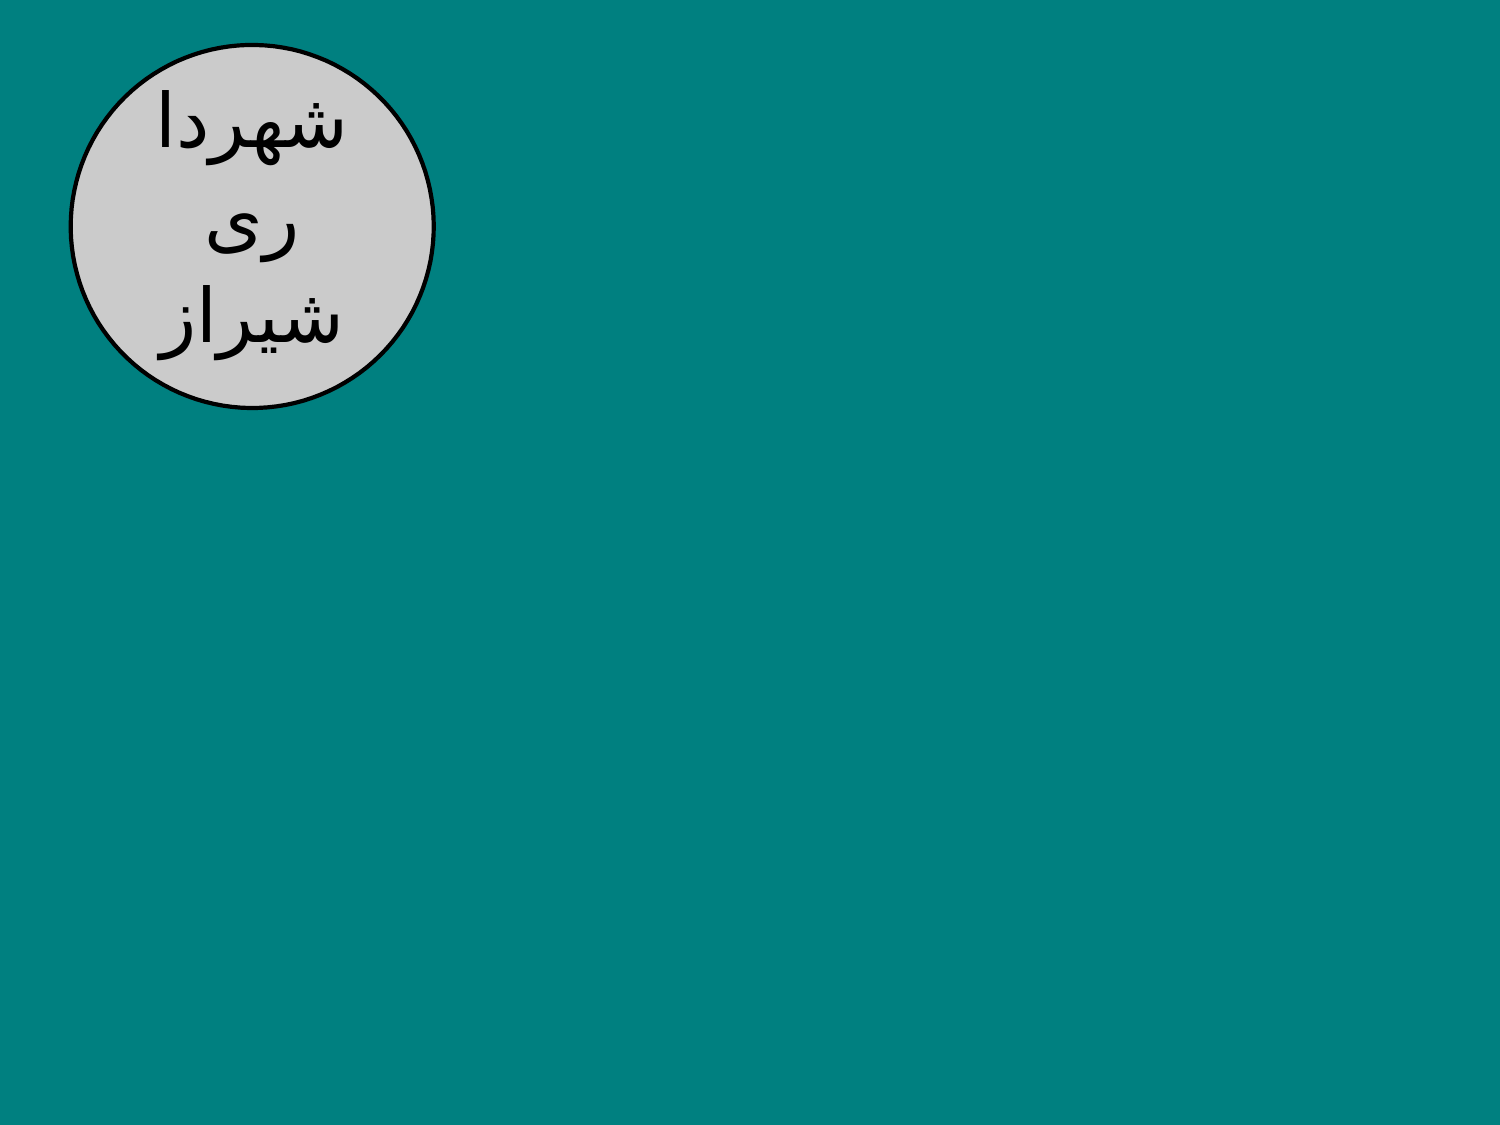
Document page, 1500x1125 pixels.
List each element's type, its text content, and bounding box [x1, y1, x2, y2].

text_box شهرداری شیراز [70, 45, 434, 409]
